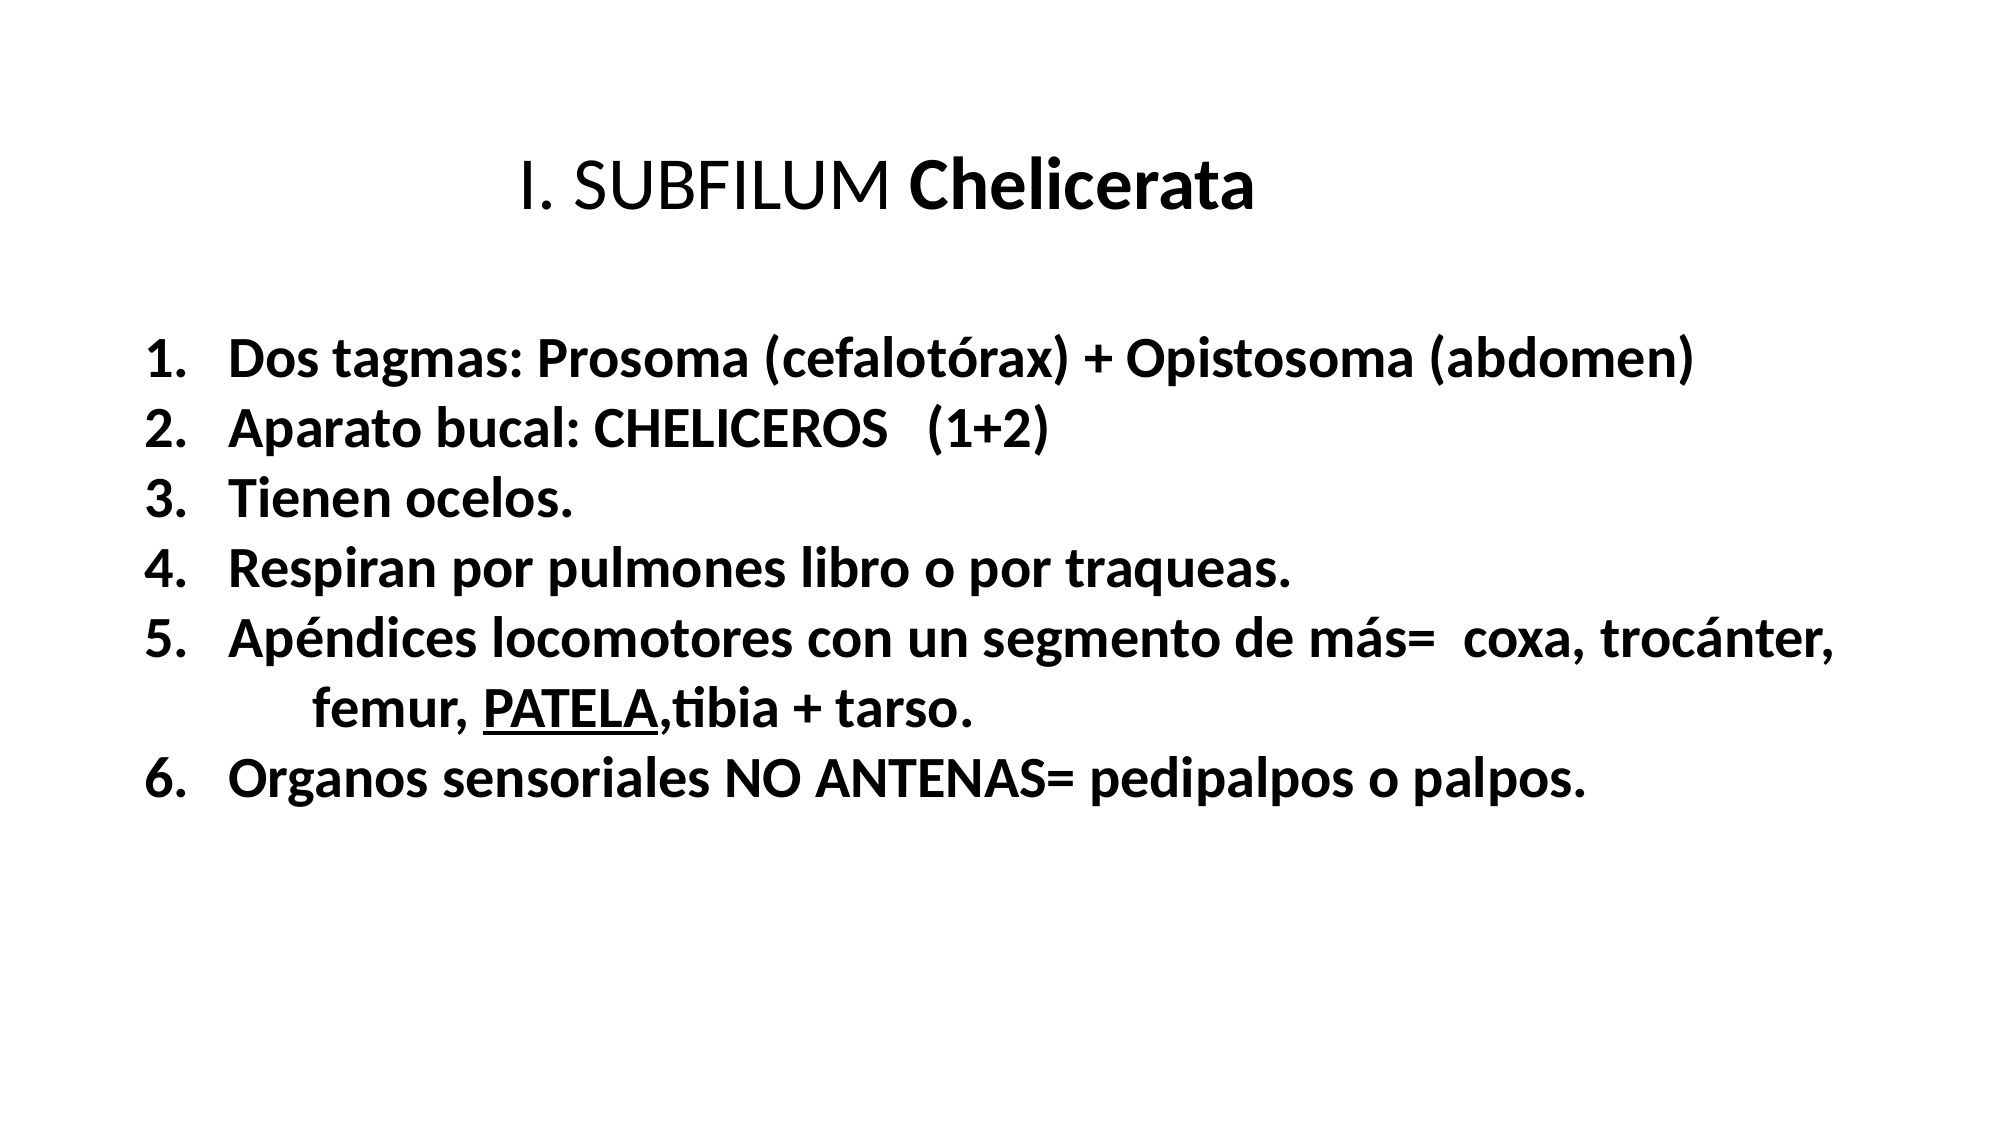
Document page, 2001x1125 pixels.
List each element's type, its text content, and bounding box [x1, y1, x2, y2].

text_box I. SUBFILUM Chelicerata [503, 126, 1635, 233]
text_box Dos tagmas: Prosoma (cefalotórax) + Opistosoma (abdomen) Aparato bucal: CHELICEROS (1+2) Tienen ocelos. Respiran por pulmones libro o por traqueas. Apéndices locomotores con un segmento de más= coxa, trocánter, femur, PATELA,tibia + tarso. Organos sensoriales NO ANTENAS= pedipalpos o palpos. [129, 311, 1948, 822]
